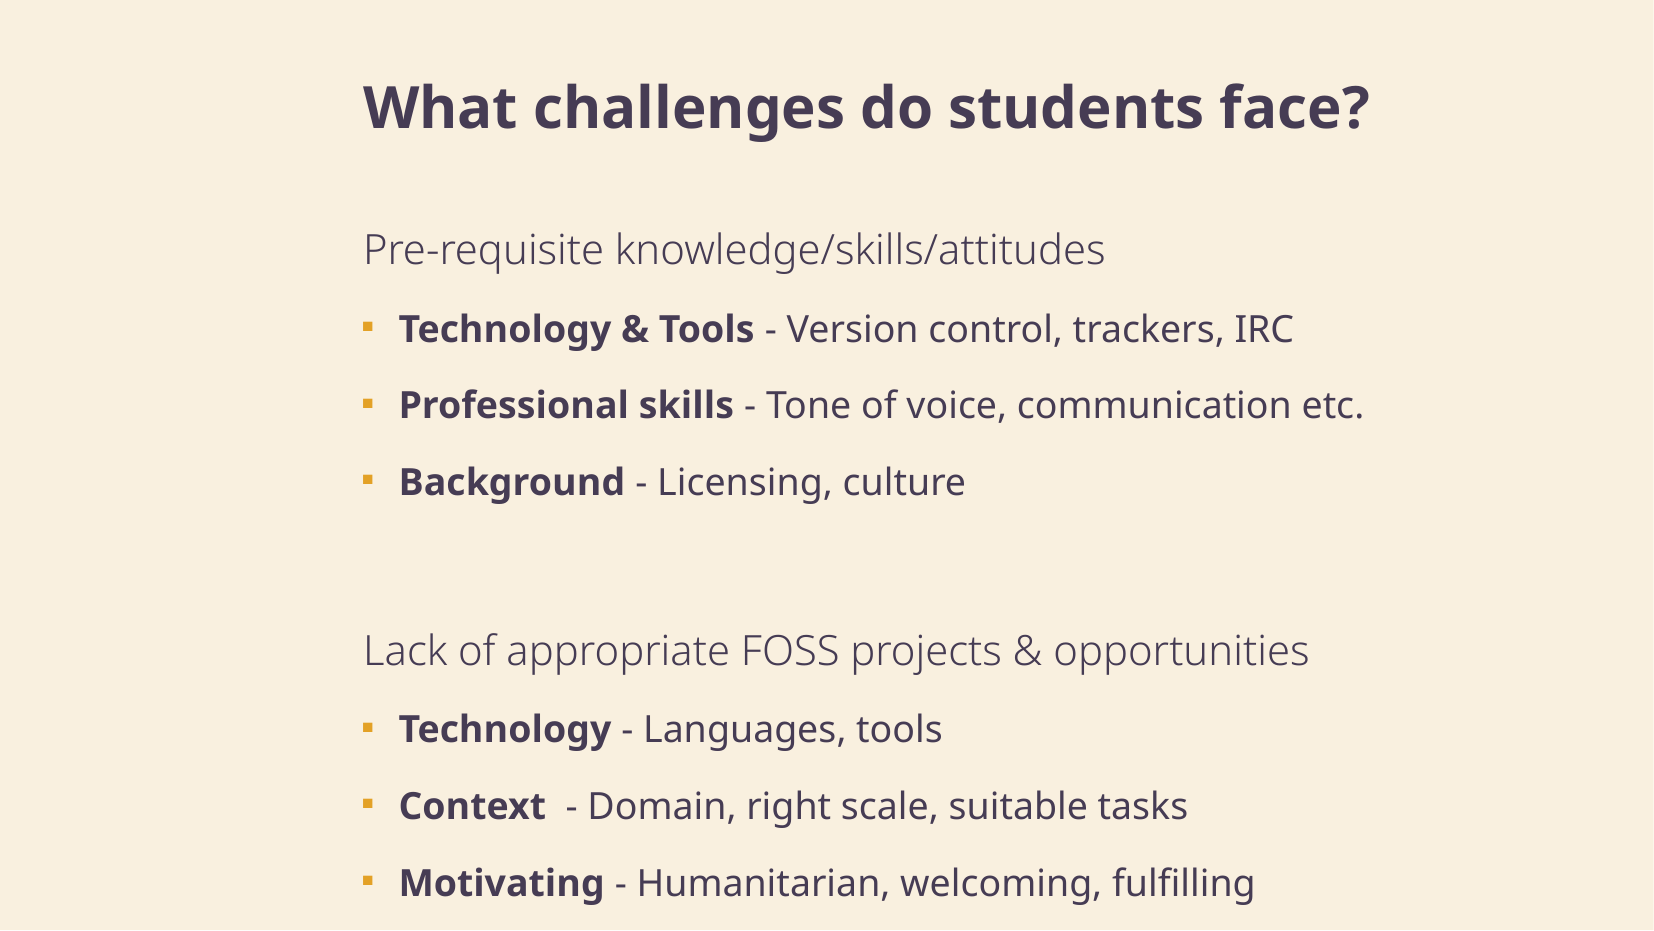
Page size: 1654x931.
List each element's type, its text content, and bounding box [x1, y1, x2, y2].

text_box Pre-requisite knowledge/skills/attitudes Technology & Tools - Version control, trackers, IRC Professional skills - Tone of voice, communication etc. Background - Licensing, culture Lack of appropriate FOSS projects & opportunities Technology - Languages, tools Context - Domain, right scale, suitable tasks Motivating - Humanitarian, welcoming, fulfilling [348, 212, 1453, 924]
text_box What challenges do students face? [348, 59, 1654, 166]
